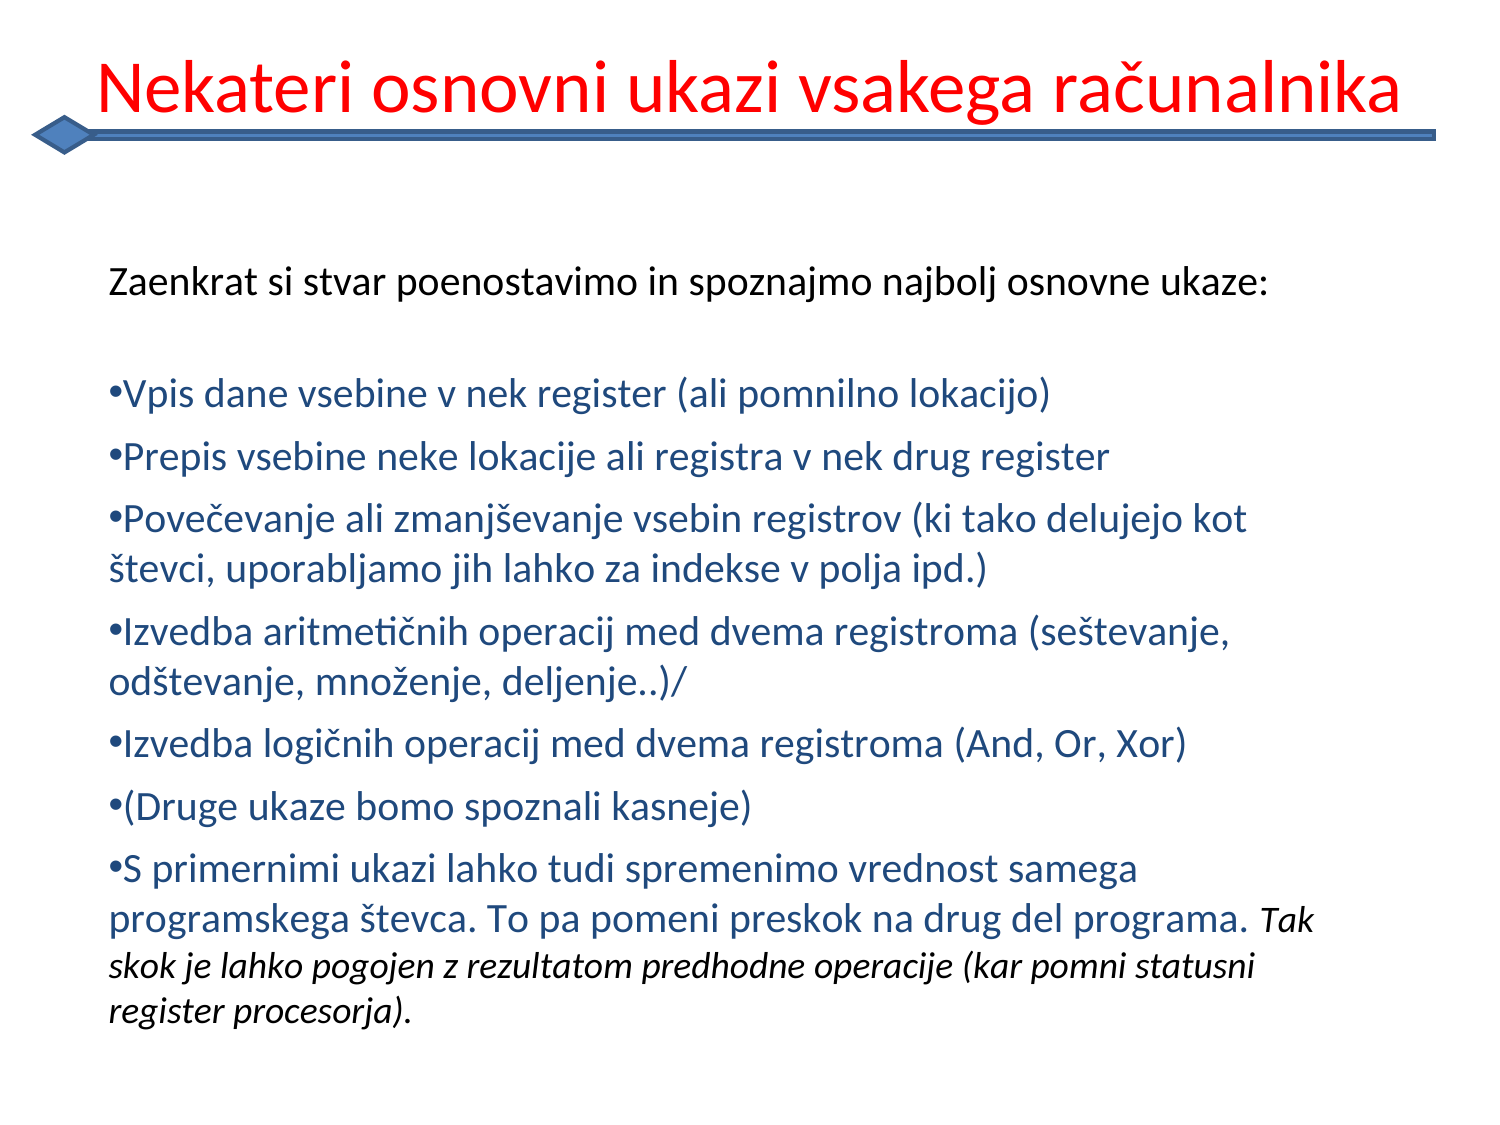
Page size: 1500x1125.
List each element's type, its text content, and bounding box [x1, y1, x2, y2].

title Nekateri osnovni ukazi vsakega računalnika [0, 0, 1500, 165]
text_box Zaenkrat si stvar poenostavimo in spoznajmo najbolj osnovne ukaze: Vpis dane vsebine v nek register (ali pomnilno lokacijo) Prepis vsebine neke lokacije ali registra v nek drug register Povečevanje ali zmanjševanje vsebin registrov (ki tako delujejo kot števci, uporabljamo jih lahko za indekse v polja ipd.) Izvedba aritmetičnih operacij med dvema registroma (seštevanje, odštevanje, množenje, deljenje..)/ Izvedba logičnih operacij med dvema registroma (And, Or, Xor) (Druge ukaze bomo spoznali kasneje) S primernimi ukazi lahko tudi spremenimo vrednost samega programskega števca. To pa pomeni preskok na drug del programa. Tak skok je lahko pogojen z rezultatom predhodne operacije (kar pomni statusni register procesorja). [93, 246, 1348, 1085]
